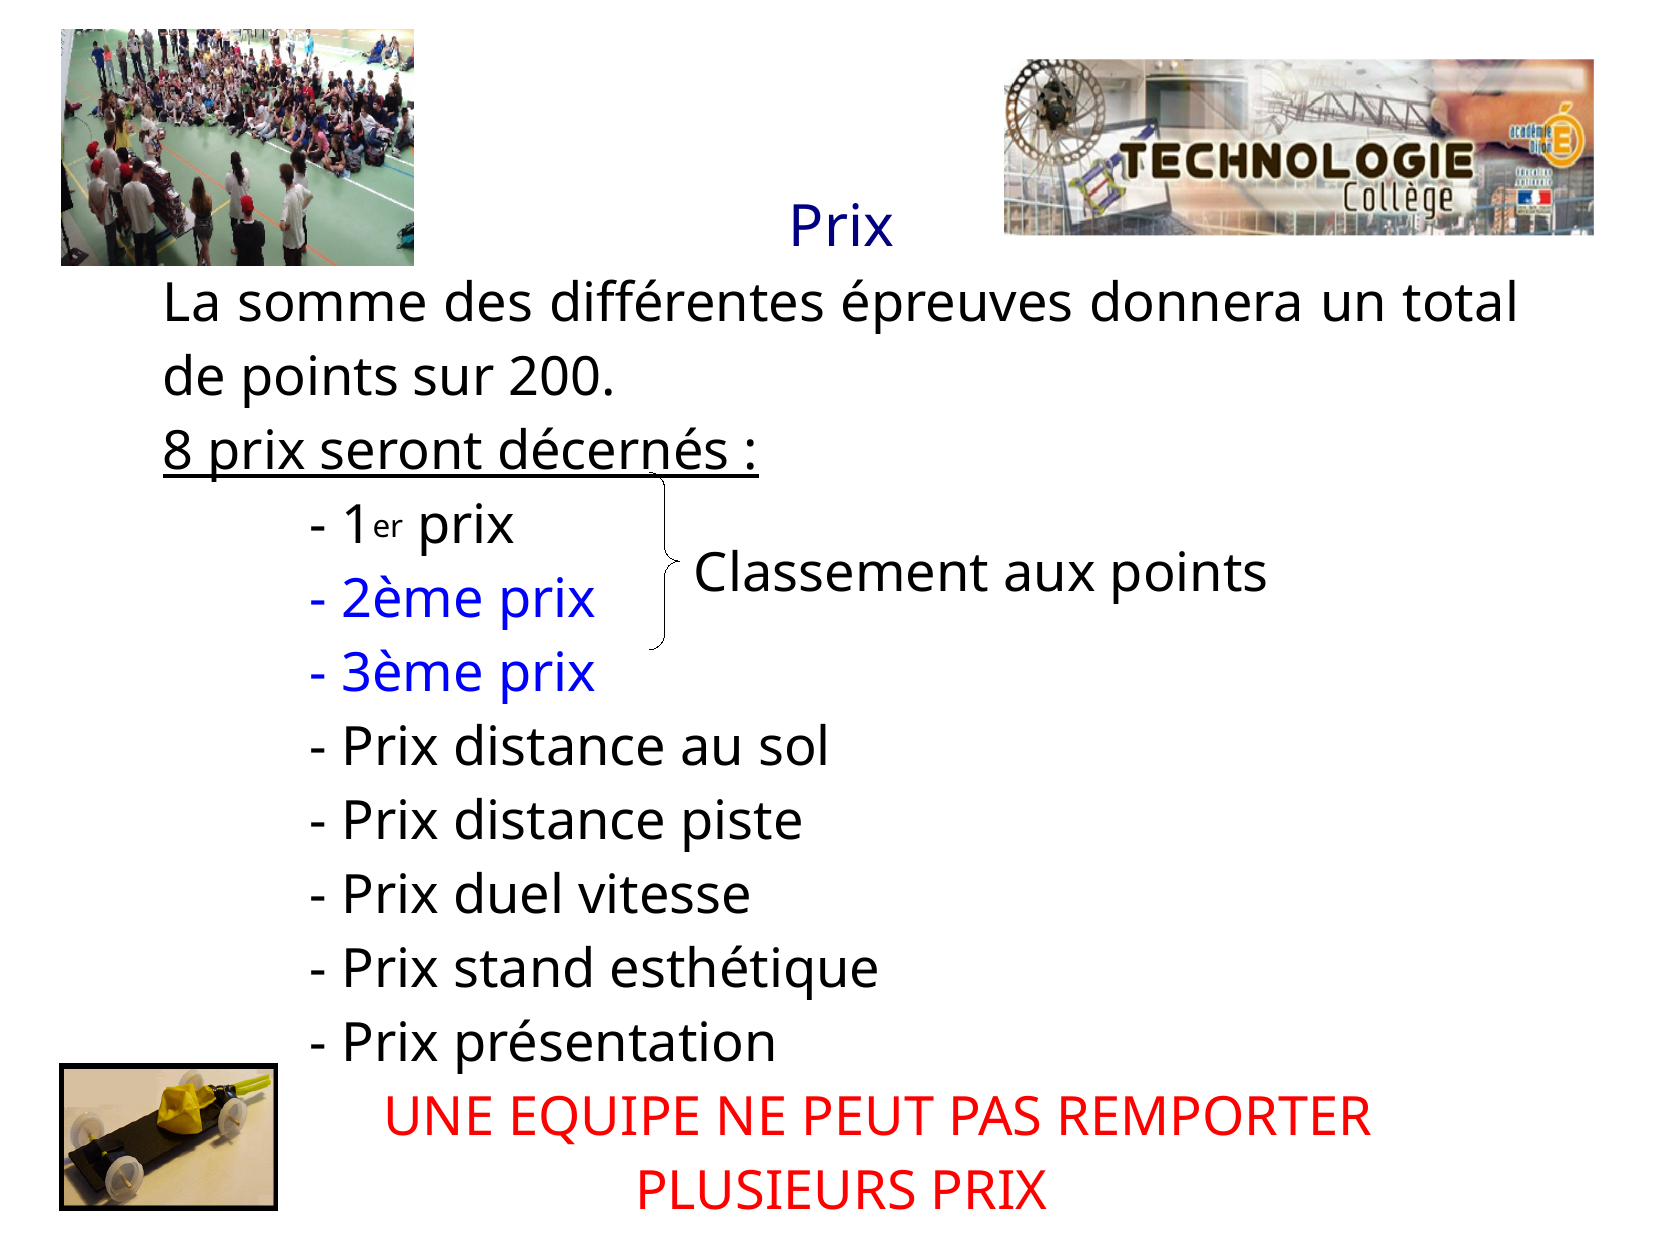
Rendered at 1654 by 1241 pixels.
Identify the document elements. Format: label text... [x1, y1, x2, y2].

picture [1003, 58, 1595, 237]
picture [61, 29, 414, 266]
text_box Classement aux points [679, 526, 1477, 739]
picture [59, 1062, 147, 1211]
text_box Prix La somme des différentes épreuves donnera un total de points sur 200. 8 prix seront décernés : - 1er prix - 2ème prix - 3ème prix - Prix distance au sol - Prix distance piste - Prix duel vitesse - Prix stand esthétique - Prix présentation UNE EQUIPE NE PEUT PAS REMPORTER PLUSIEURS PRIX [147, 177, 1536, 1241]
